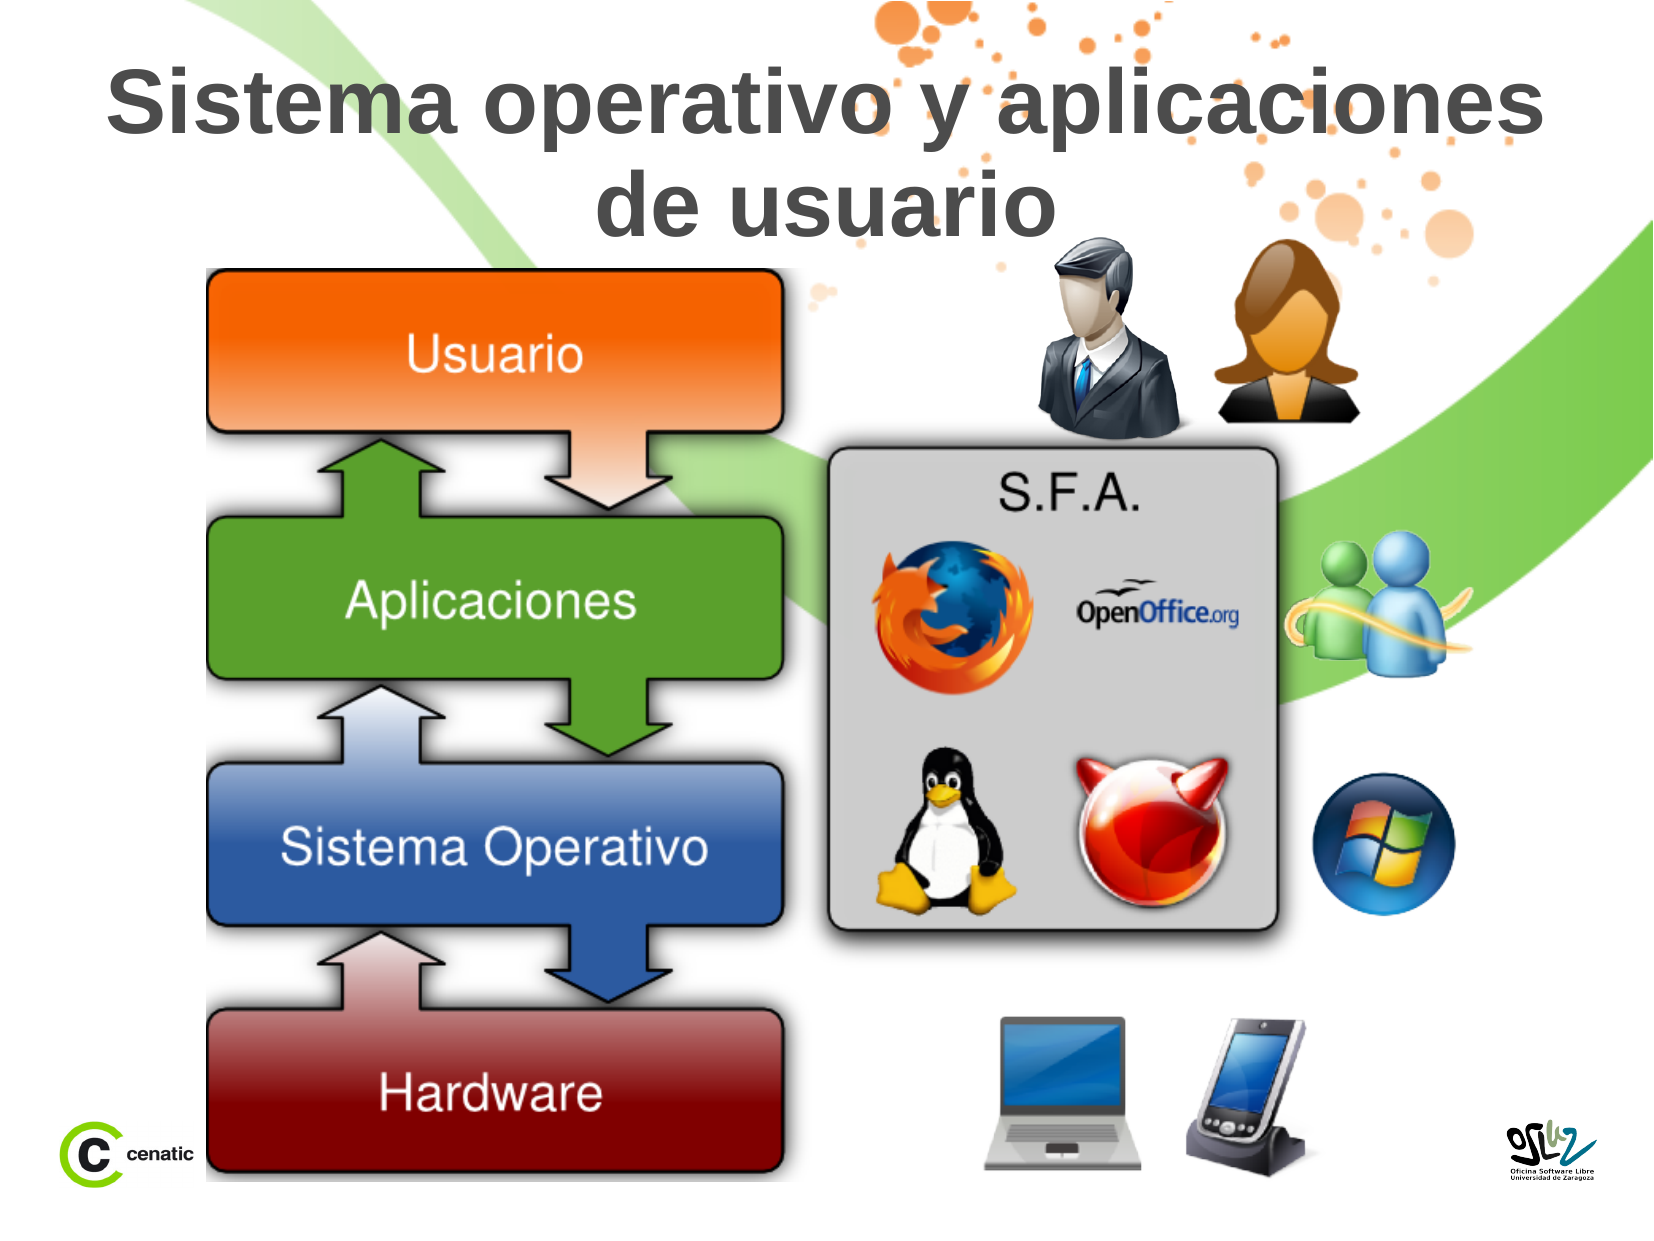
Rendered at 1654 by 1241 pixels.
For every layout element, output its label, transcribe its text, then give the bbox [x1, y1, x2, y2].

picture [183, 0, 1653, 1182]
picture [59, 1121, 194, 1188]
picture [1505, 1119, 1600, 1182]
title Sistema operativo y aplicaciones de usuario [82, 49, 1571, 257]
